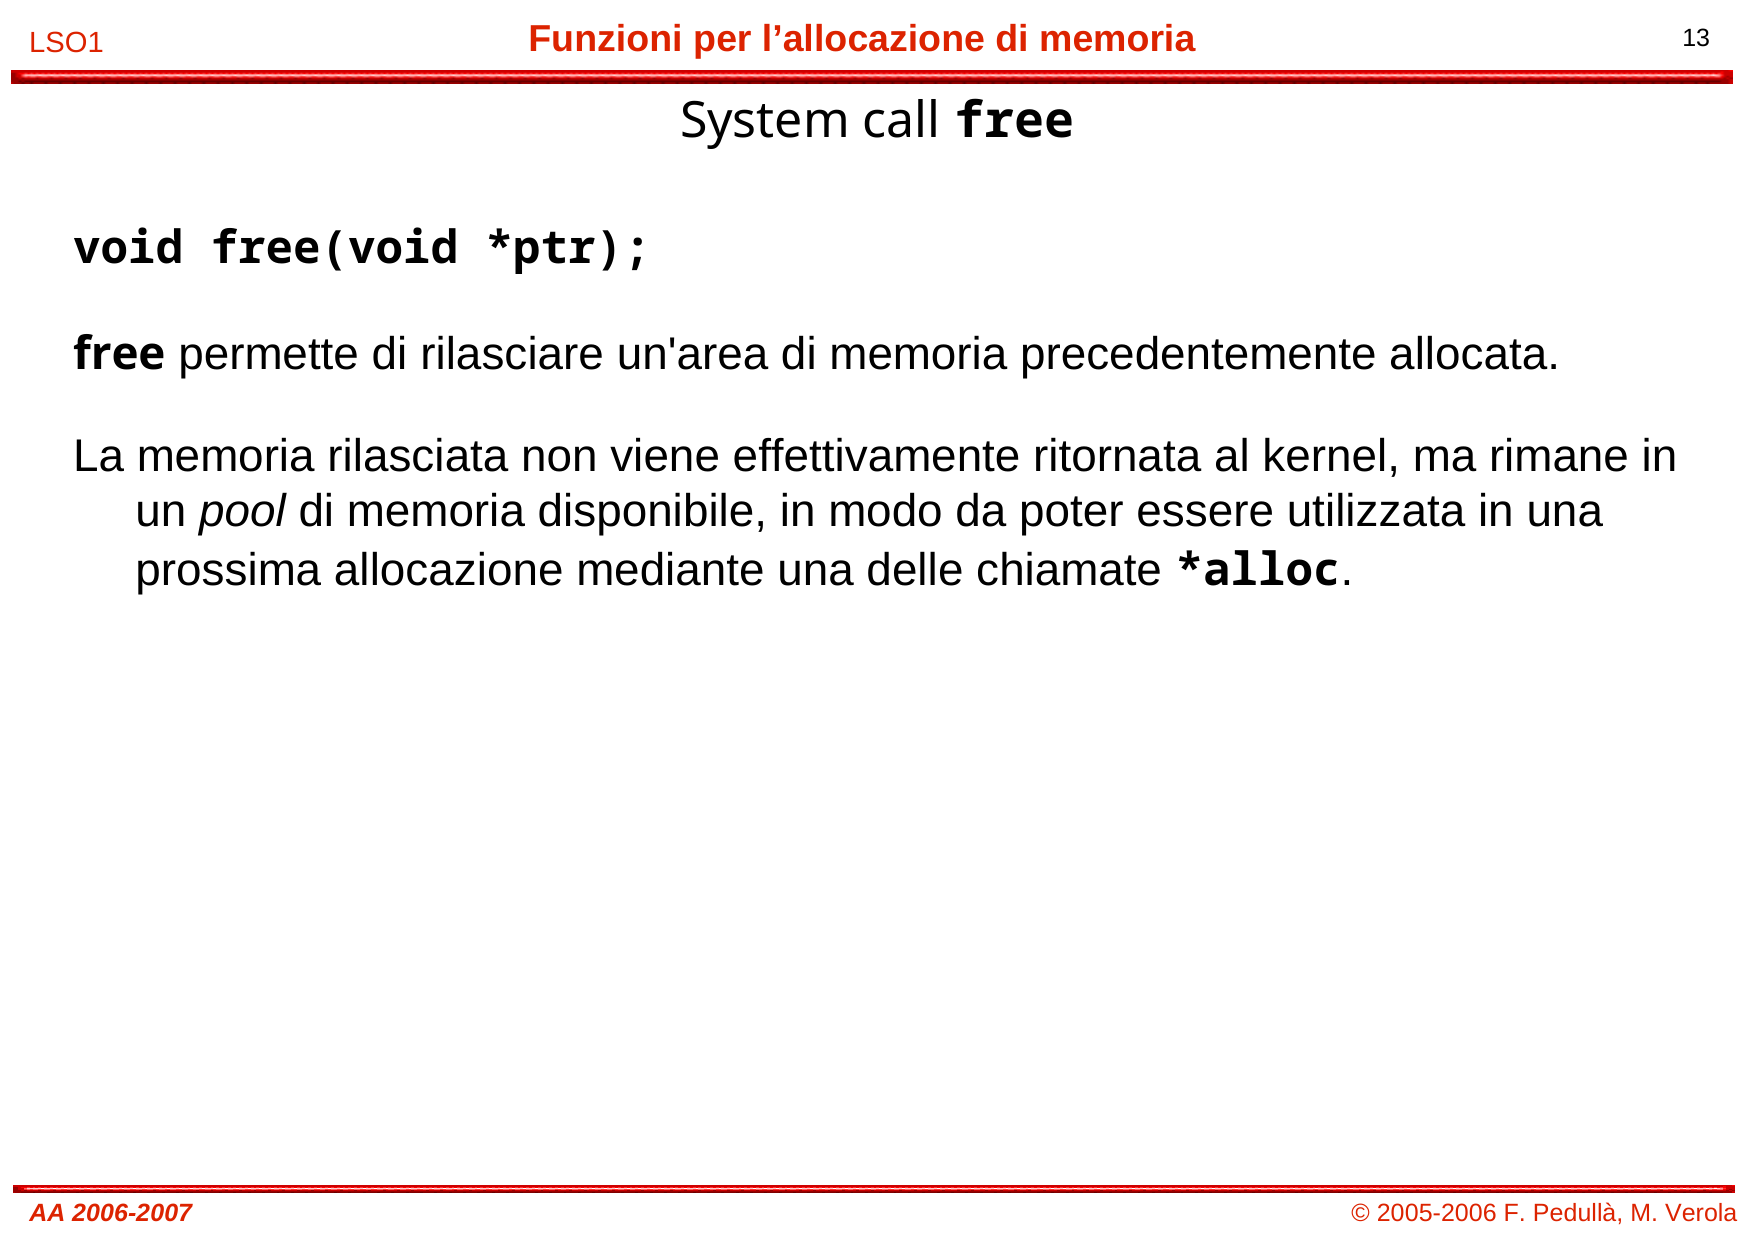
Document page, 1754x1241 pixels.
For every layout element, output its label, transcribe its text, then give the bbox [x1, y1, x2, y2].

picture [13, 1185, 1735, 1193]
picture [11, 70, 1733, 84]
title System call free [412, 72, 1342, 168]
list void free(void *ptr); free permette di rilasciare un'area di memoria precedentemente allocata. La memoria rilasciata non viene effettivamente ritornata al kernel, ma rimane in un pool di memoria disponibile, in modo da poter essere utilizzata in una prossima allocazione mediante una delle chiamate *alloc. [58, 206, 1696, 1101]
